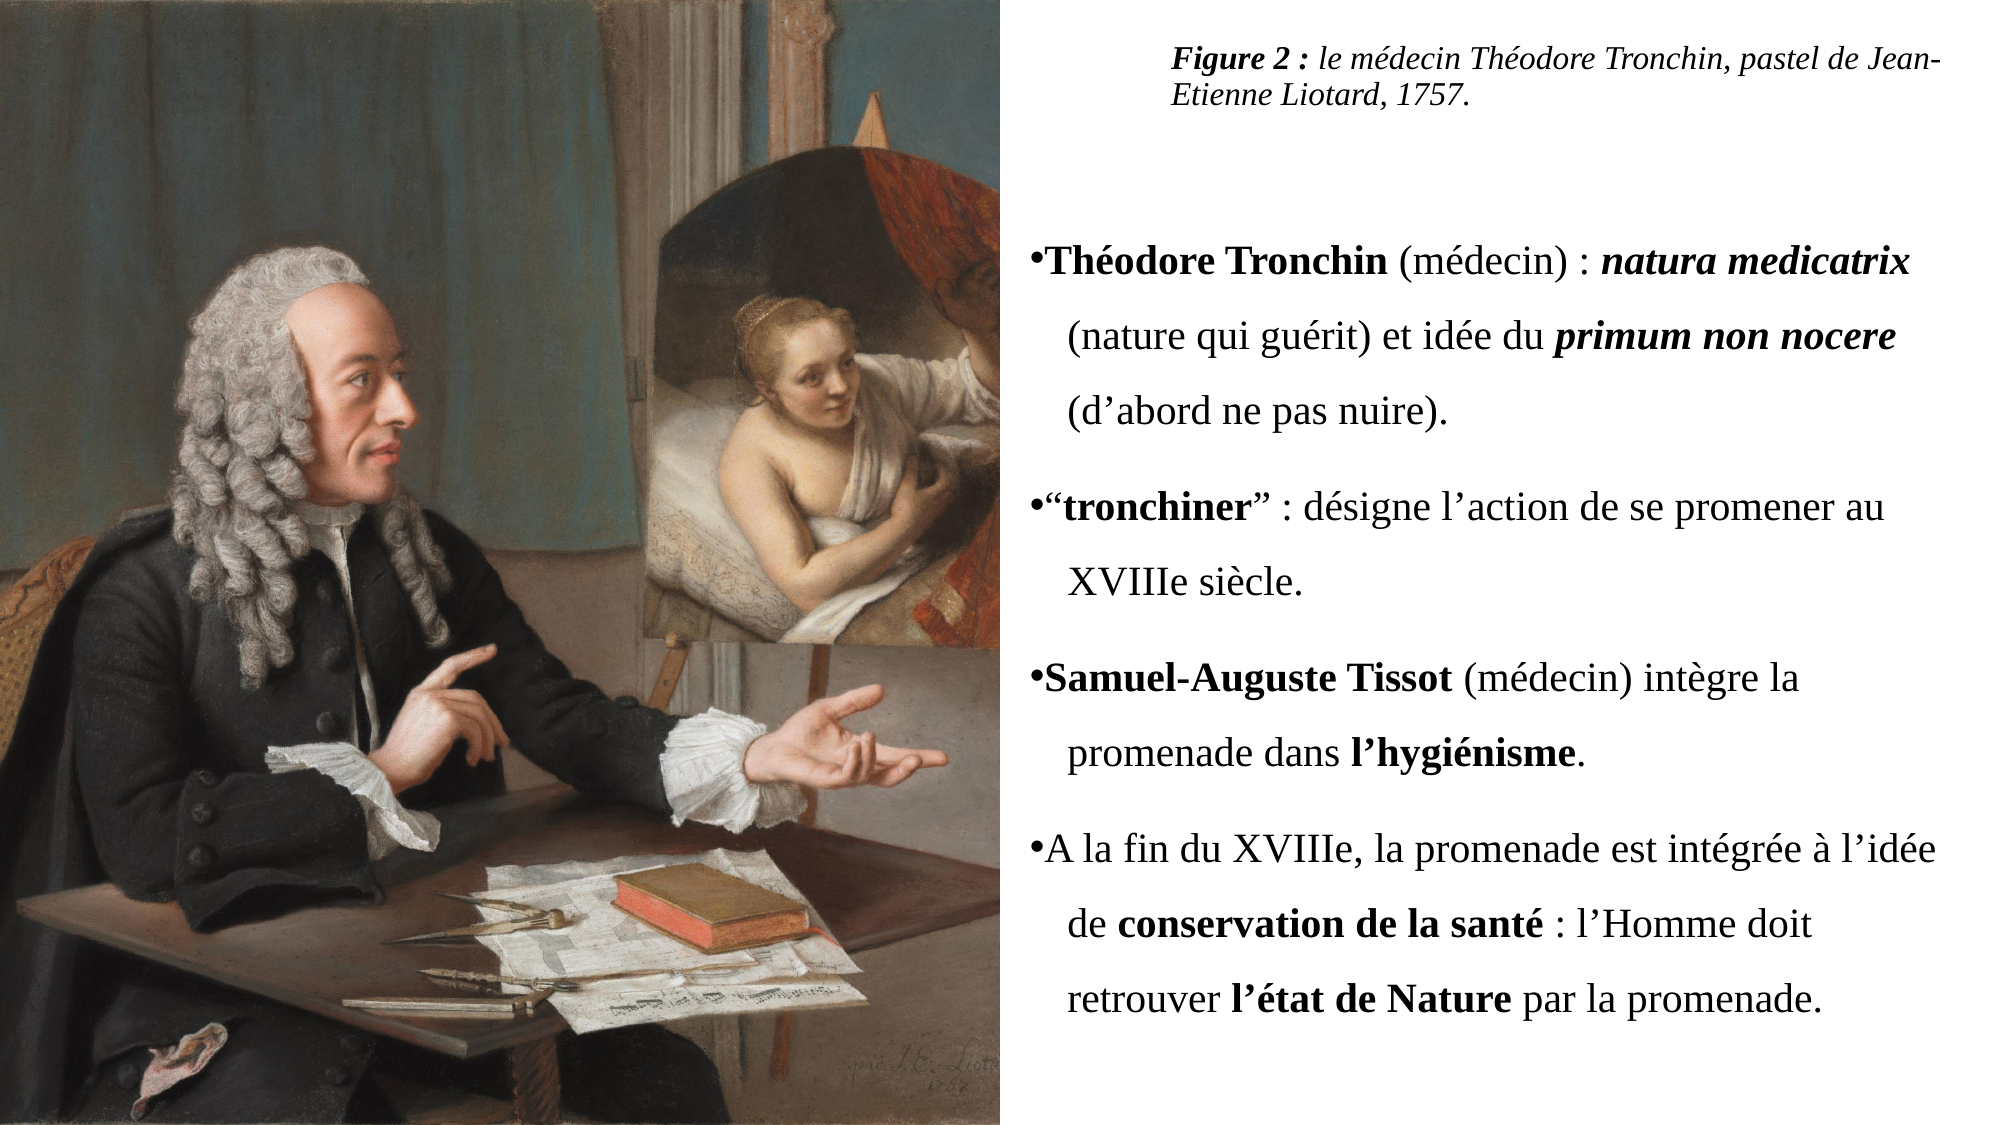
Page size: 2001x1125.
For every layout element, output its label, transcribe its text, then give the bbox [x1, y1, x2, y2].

title Figure 2 : le médecin Théodore Tronchin, pastel de Jean-Etienne Liotard, 1757. [1156, 20, 1979, 121]
list Théodore Tronchin (médecin) : natura medicatrix (nature qui guérit) et idée du primum non nocere (d’abord ne pas nuire). “tronchiner” : désigne l’action de se promener au XVIIIe siècle. Samuel-Auguste Tissot (médecin) intègre la promenade dans l’hygiénisme. A la fin du XVIIIe, la promenade est intégrée à l’idée de conservation de la santé : l’Homme doit retrouver l’état de Nature par la promenade. [1014, 200, 1979, 1106]
picture [0, 0, 1000, 1125]
